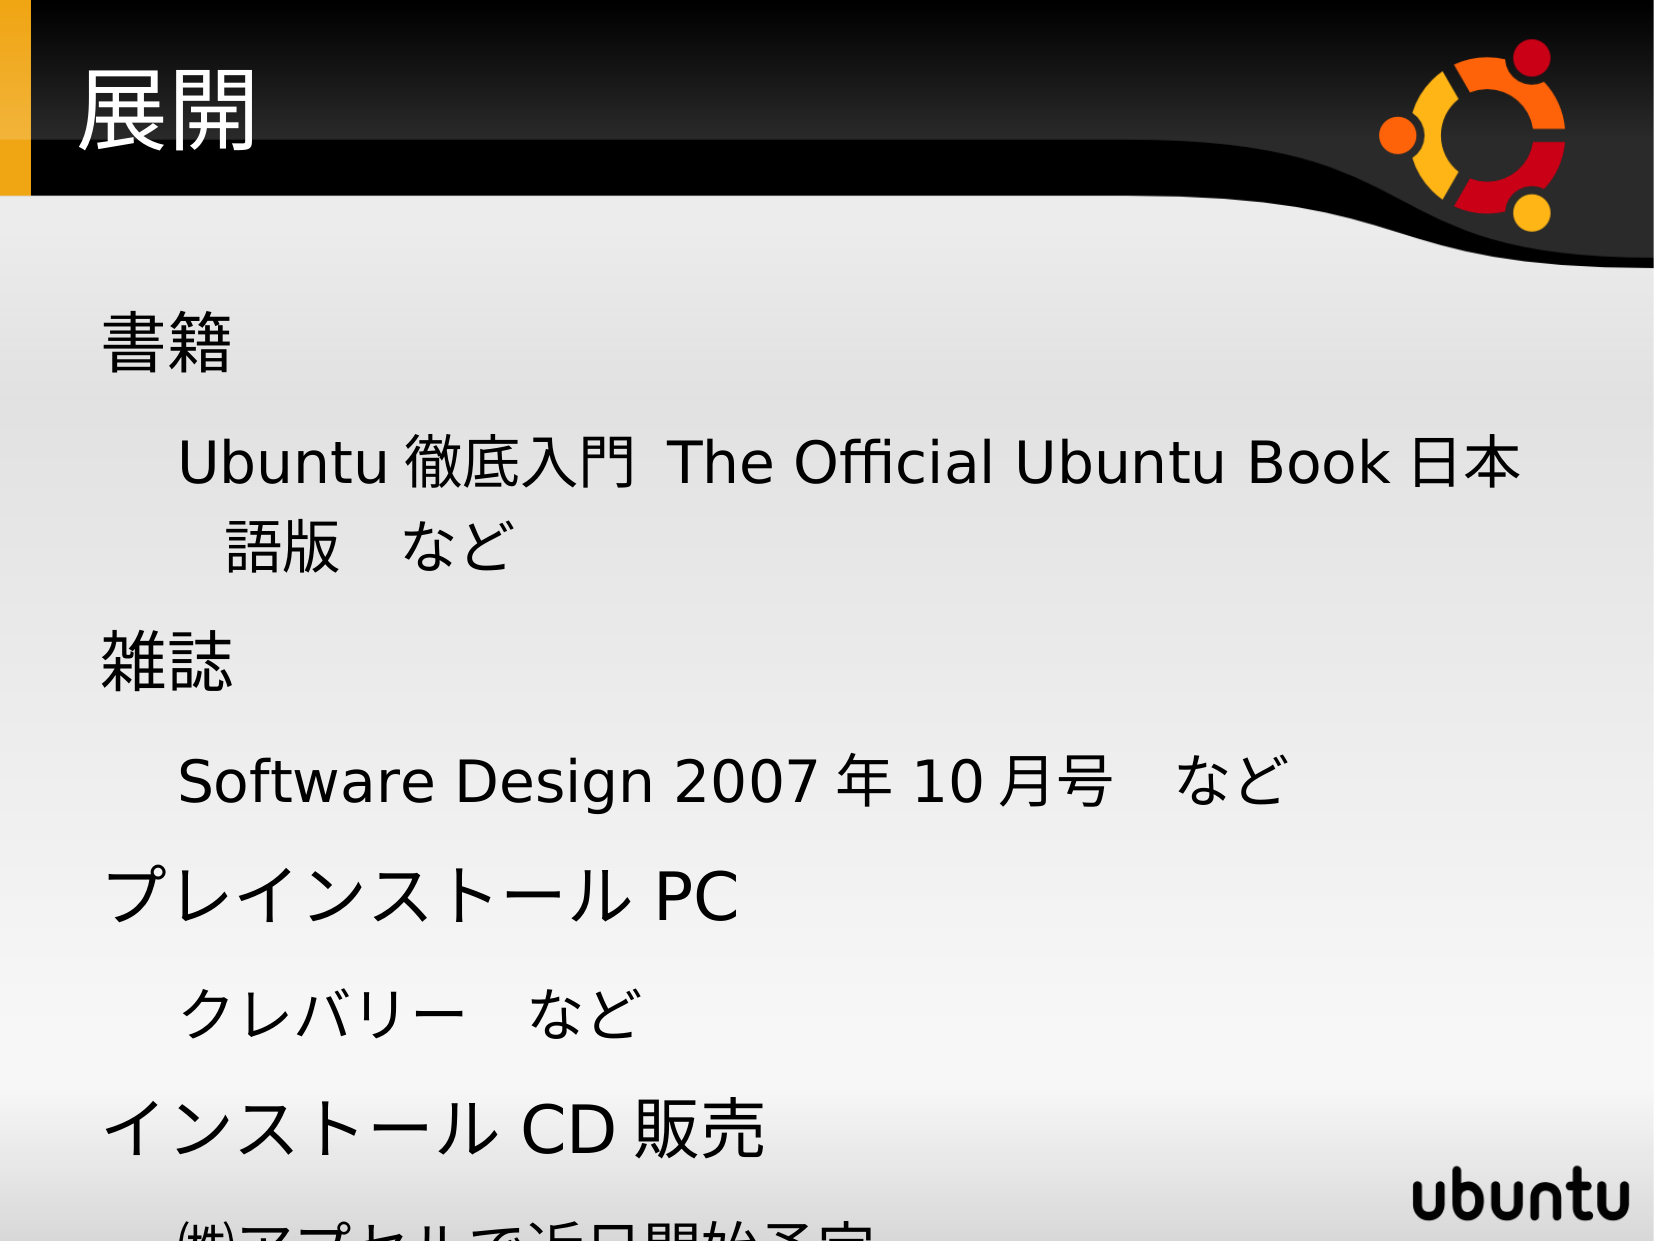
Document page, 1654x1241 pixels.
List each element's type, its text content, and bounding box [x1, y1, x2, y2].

picture [653, 1227, 665, 1232]
picture [0, 0, 1654, 1241]
picture [340, 1224, 348, 1232]
picture [679, 1235, 692, 1240]
picture [679, 1227, 692, 1232]
title 展開 [76, 0, 1565, 208]
picture [653, 1235, 665, 1240]
list 書籍 Ubuntu徹底入門 The Official Ubuntu Book日本語版 など 雑誌 Software Design 2007年10月号 など プレインストールPC クレバリー など インストールCD販売 ㈱アプセルで近日開始予定 [82, 290, 1571, 1109]
picture [599, 1229, 628, 1241]
